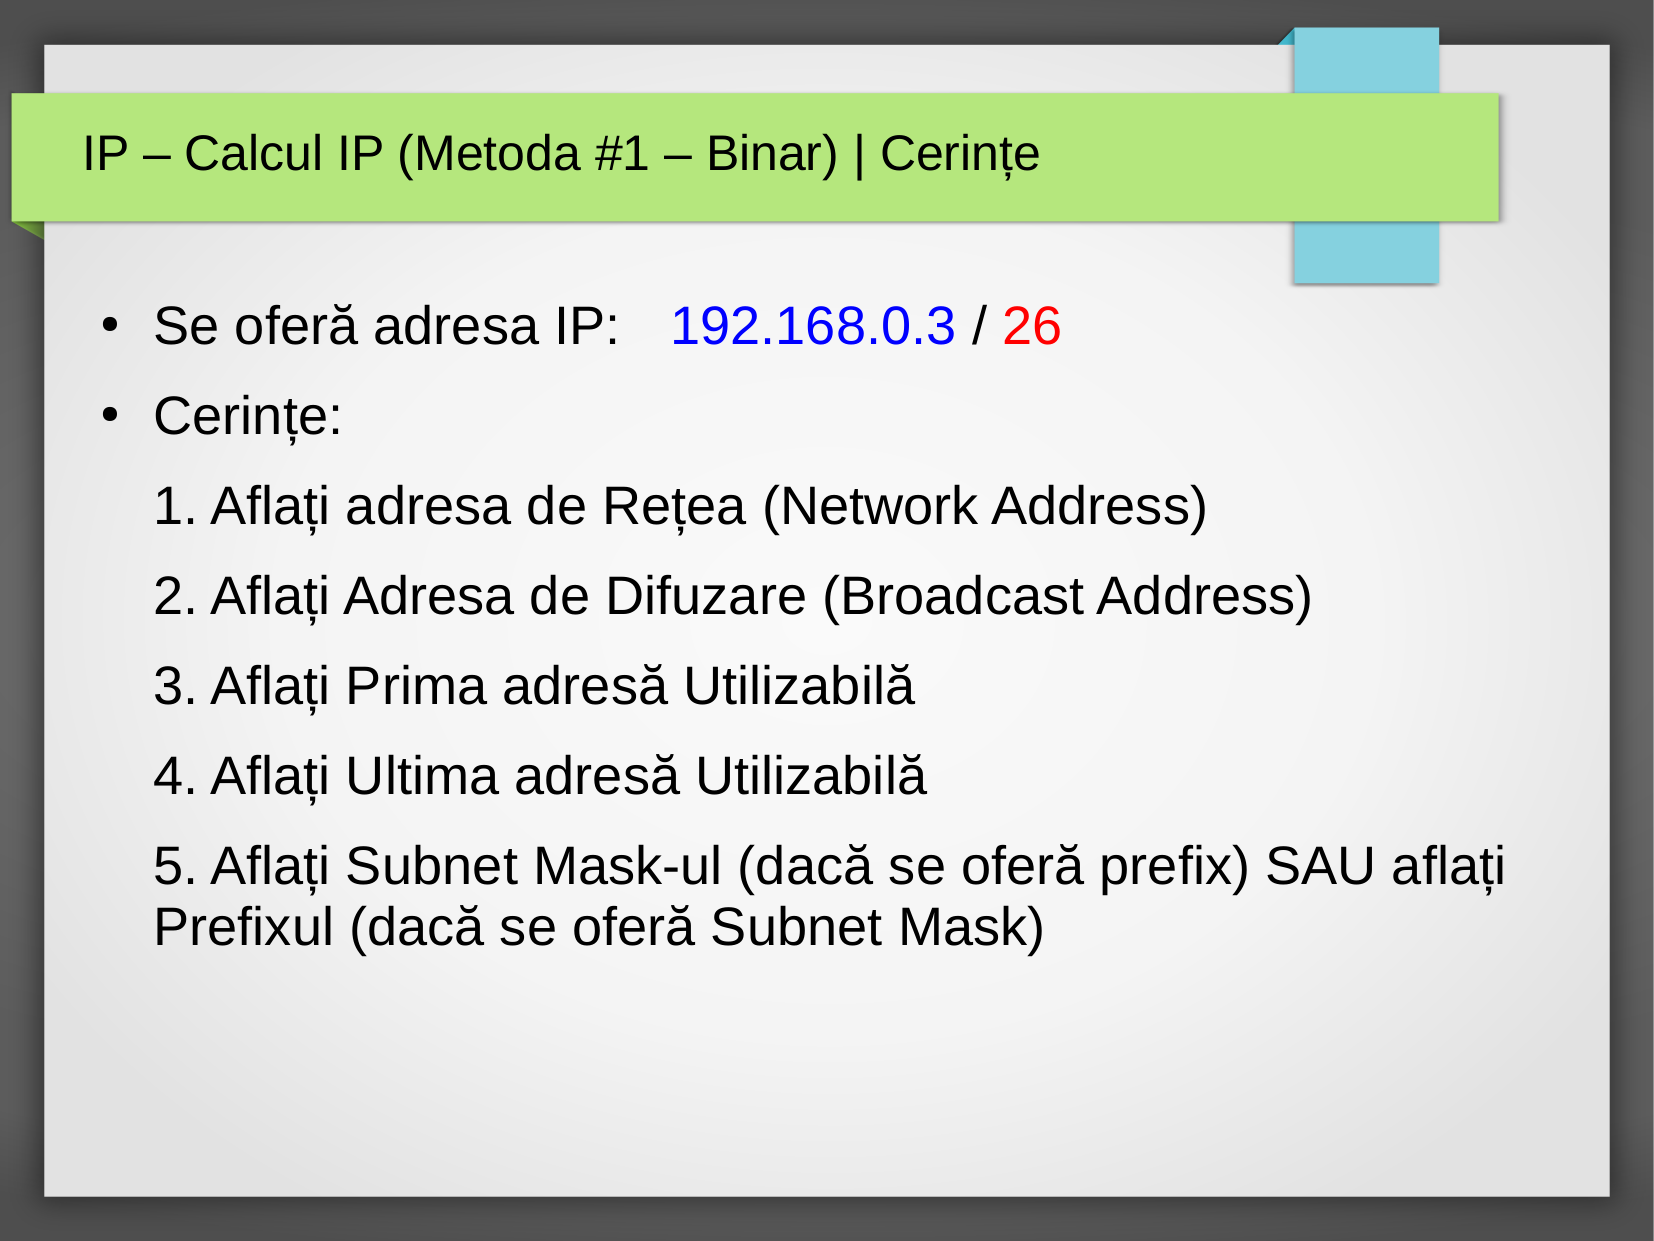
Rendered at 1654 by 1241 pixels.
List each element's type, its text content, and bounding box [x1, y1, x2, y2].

title IP – Calcul IP (Metoda #1 – Binar) | Cerințe [82, 94, 1264, 213]
list Se oferă adresa IP: 192.168.0.3 / 26 Cerințe: 1. Aflați adresa de Rețea (Network Address) 2. Aflați Adresa de Difuzare (Broadcast Address) 3. Aflați Prima adresă Utilizabilă 4. Aflați Ultima adresă Utilizabilă 5. Aflați Subnet Mask-ul (dacă se oferă prefix) SAU aflați Prefixul (dacă se oferă Subnet Mask) [82, 295, 1571, 1015]
picture [0, 0, 1654, 1241]
